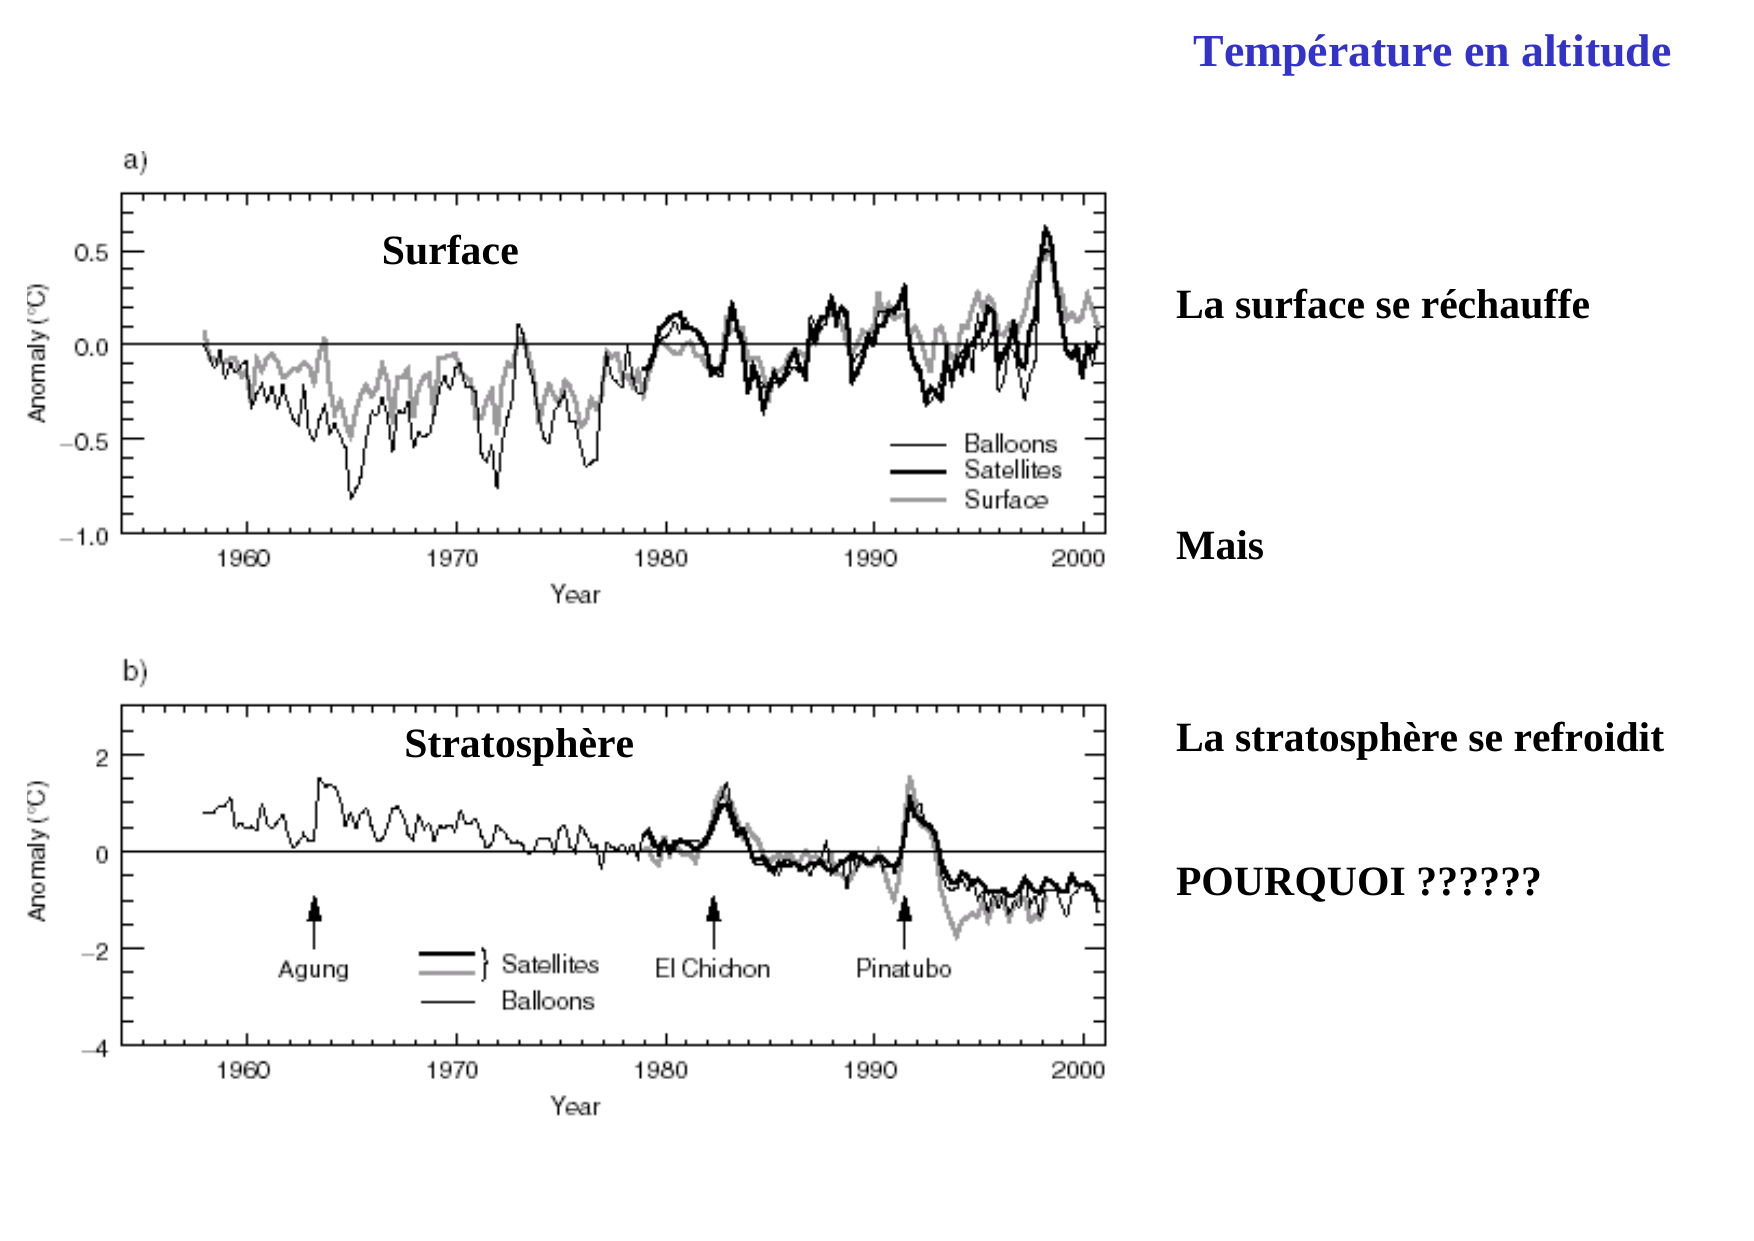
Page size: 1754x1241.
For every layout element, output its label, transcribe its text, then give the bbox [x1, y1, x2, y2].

picture [27, 151, 1111, 1144]
text_box La surface se réchauffe Mais La stratosphère se refroidit POURQUOI ?????? [1161, 275, 1680, 913]
text_box Température en altitude [1178, 19, 1687, 84]
text_box Stratosphère [389, 713, 650, 775]
text_box Surface [367, 220, 534, 281]
